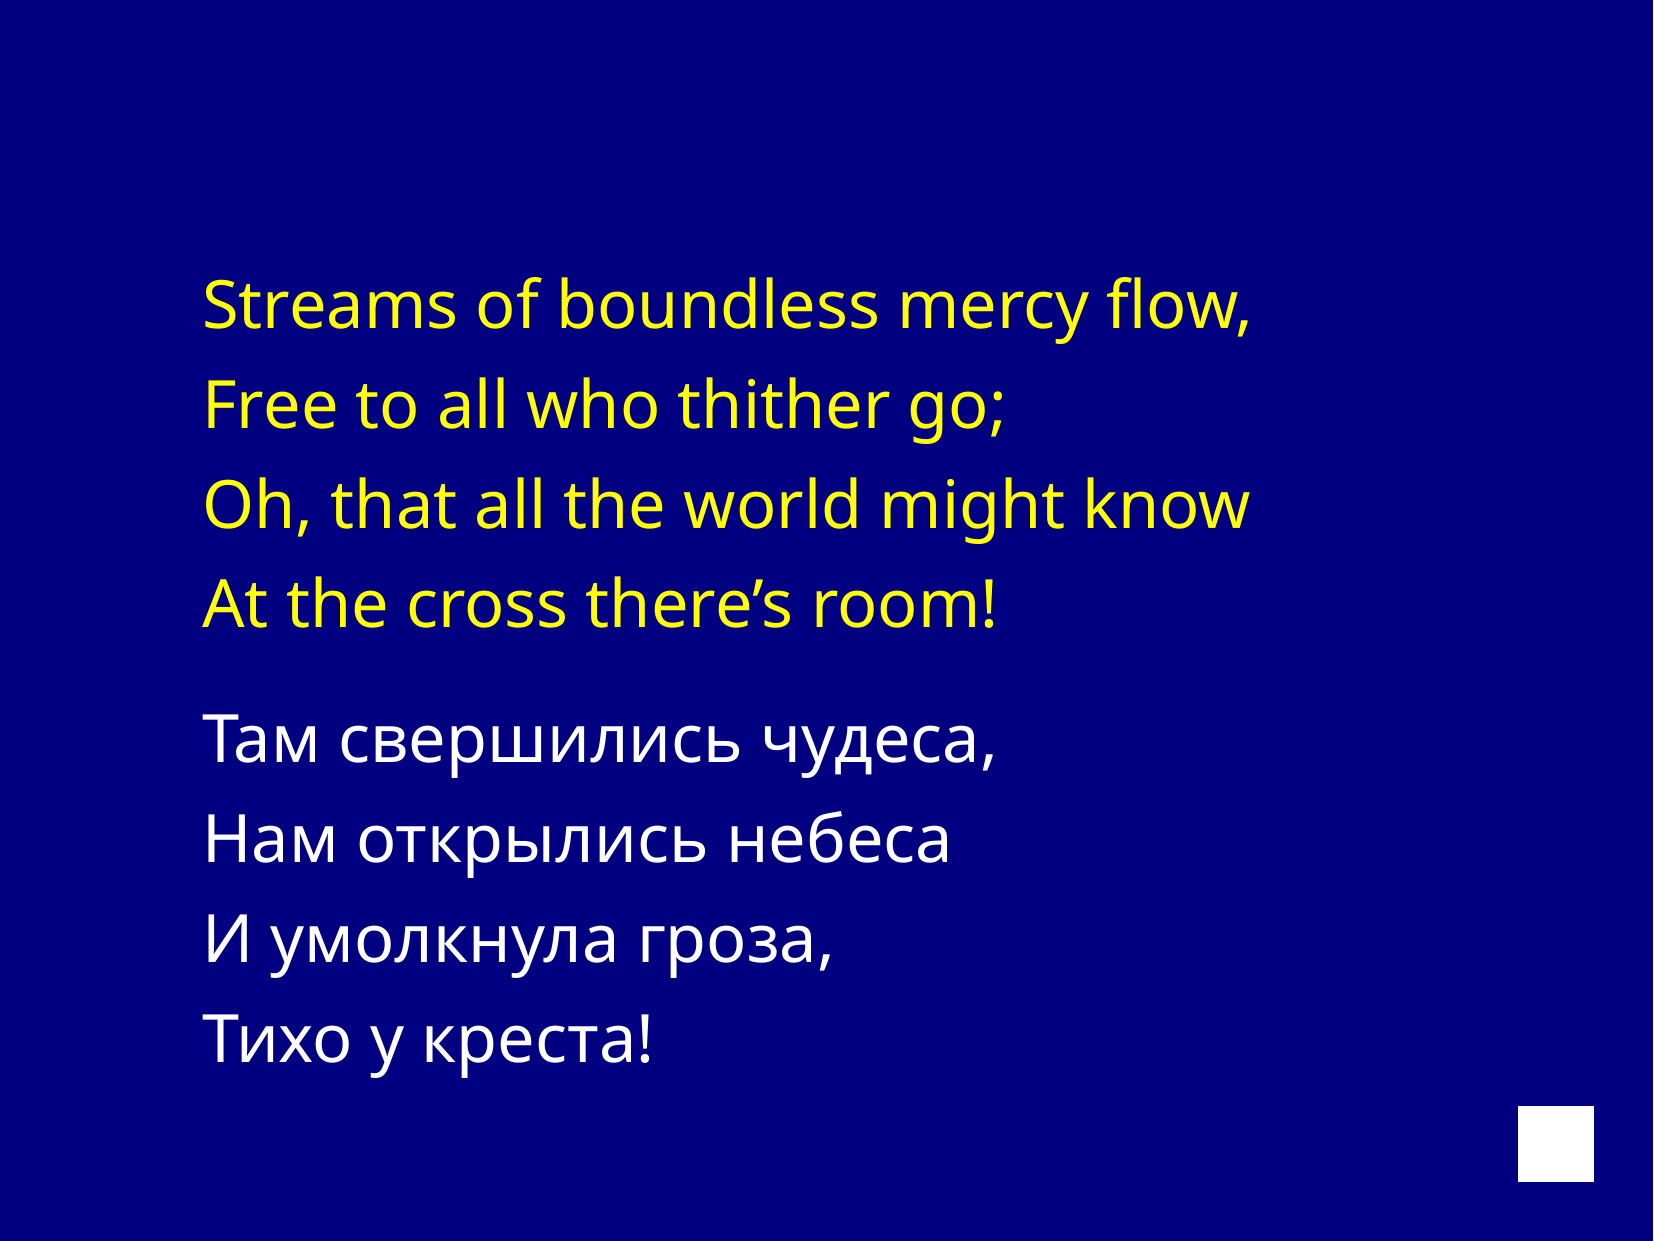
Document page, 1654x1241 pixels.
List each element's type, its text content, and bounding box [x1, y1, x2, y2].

text_box [1518, 1106, 1594, 1182]
text_box Streams of boundless mercy flow, Free to all who thither go; Oh, that all the world might know At the cross there’s room! [75, 150, 1576, 638]
text_box Там свершились чудеса, Нам открылись небеса И умолкнула гроза, Тихо у креста! [75, 675, 1576, 1163]
